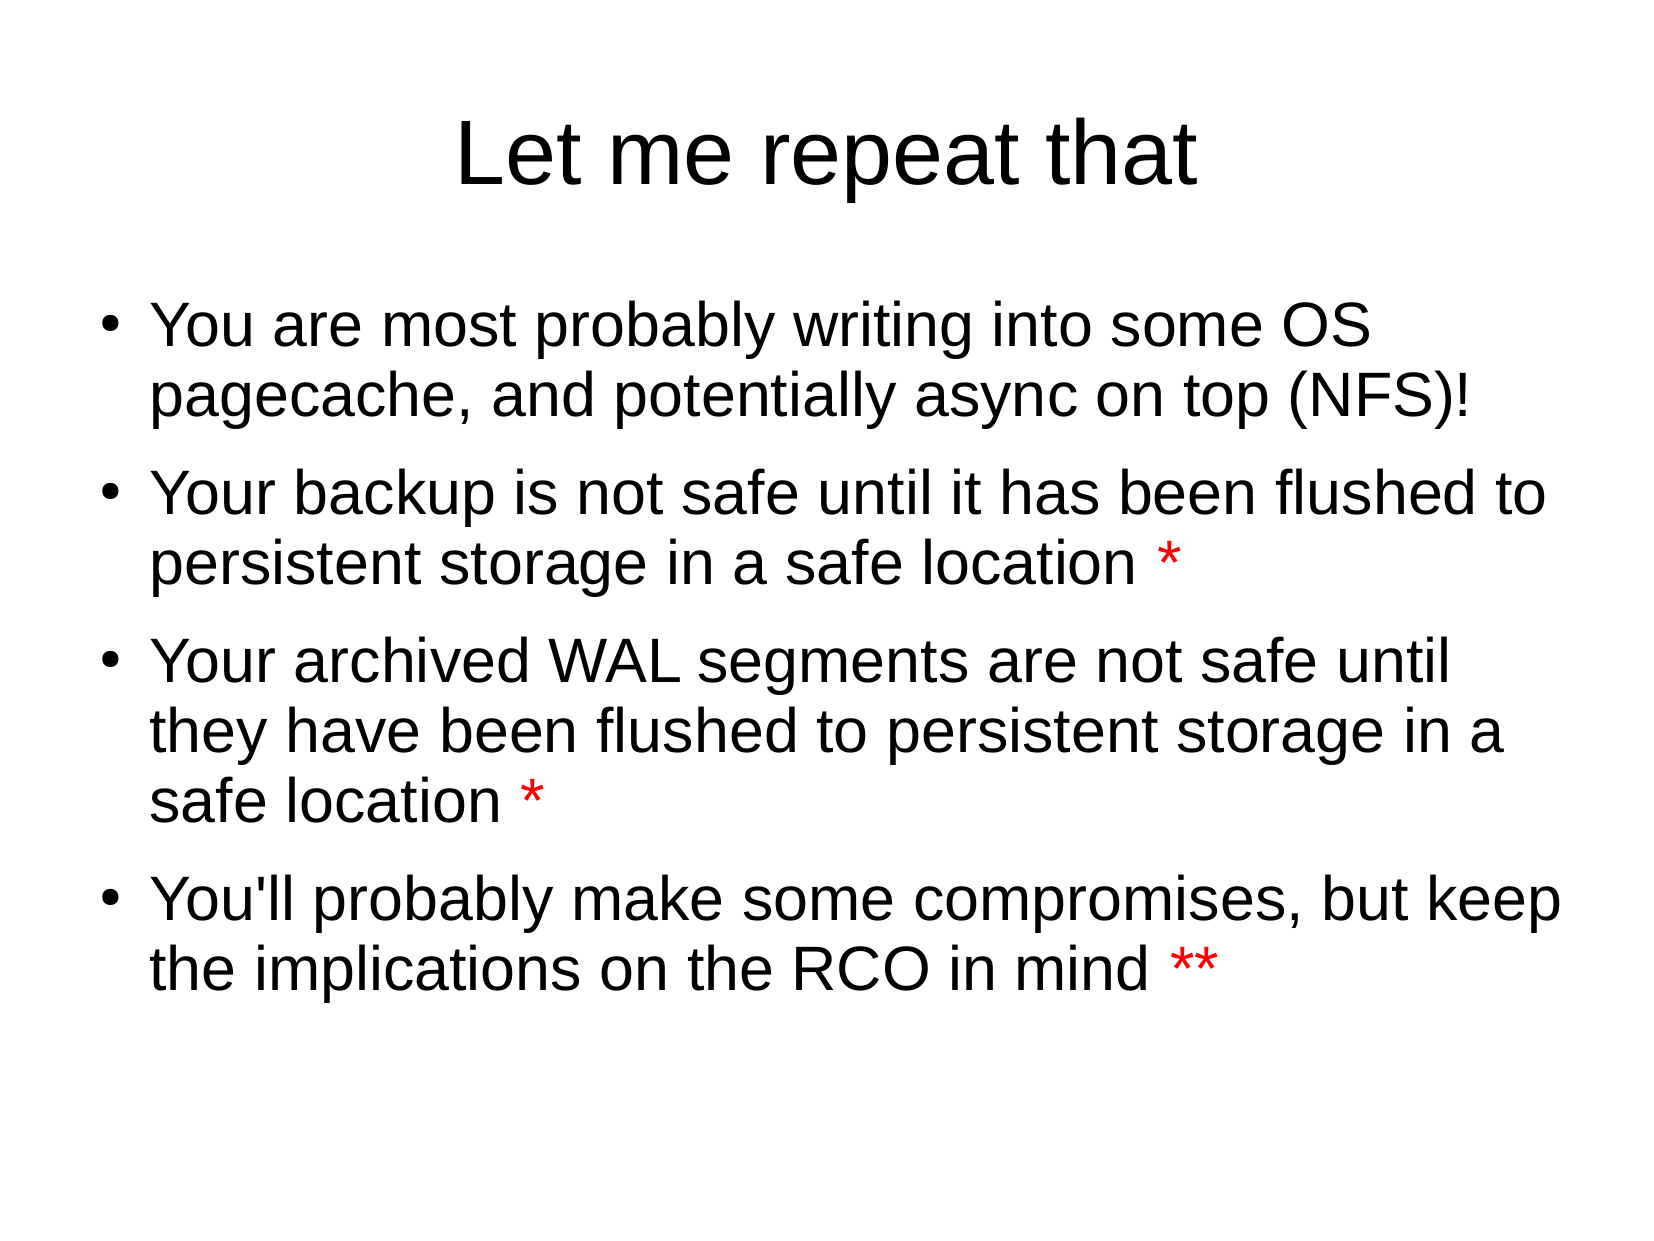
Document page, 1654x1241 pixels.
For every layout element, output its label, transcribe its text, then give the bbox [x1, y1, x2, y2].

title Let me repeat that [82, 49, 1571, 257]
list You are most probably writing into some OS pagecache, and potentially async on top (NFS)! Your backup is not safe until it has been flushed to persistent storage in a safe location * Your archived WAL segments are not safe until they have been flushed to persistent storage in a safe location * You'll probably make some compromises, but keep the implications on the RCO in mind ** [82, 290, 1571, 1010]
